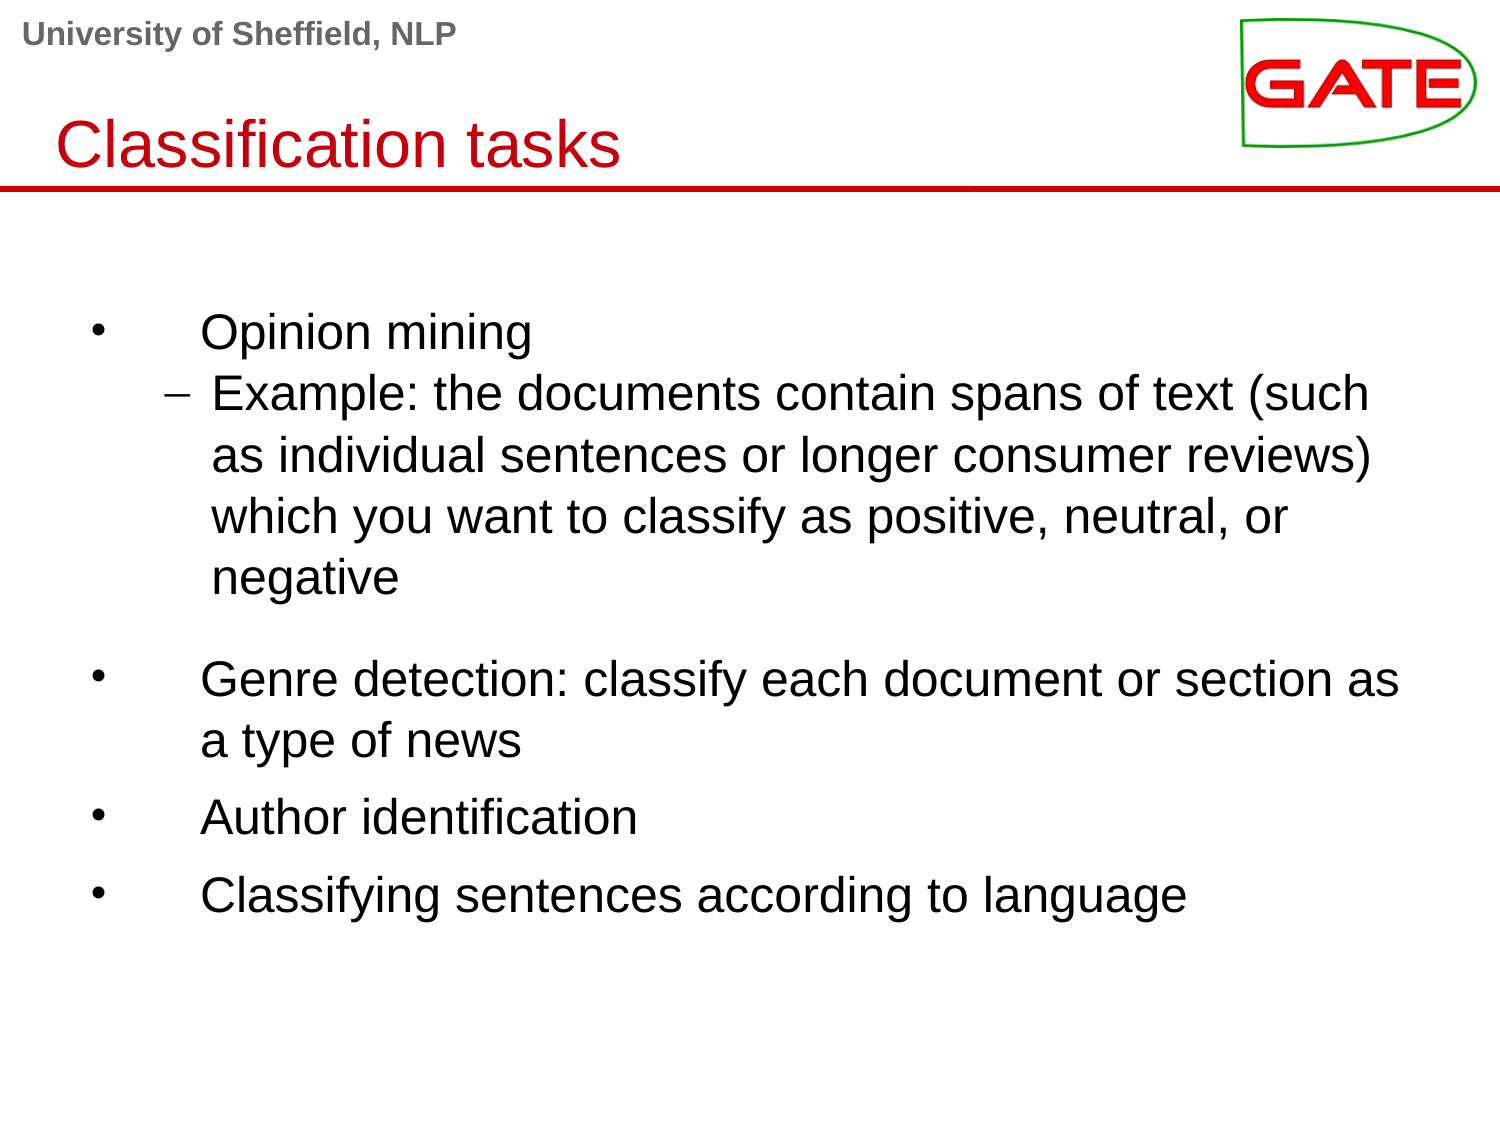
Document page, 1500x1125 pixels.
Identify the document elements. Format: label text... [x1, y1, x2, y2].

picture [1240, 18, 1477, 148]
title Classification tasks [41, 30, 1391, 261]
list Opinion mining Example: the documents contain spans of text (such as individual sentences or longer consumer reviews) which you want to classify as positive, neutral, or negative Genre detection: classify each document or section as a type of news Author identification Classifying sentences according to language [74, 290, 1425, 1033]
